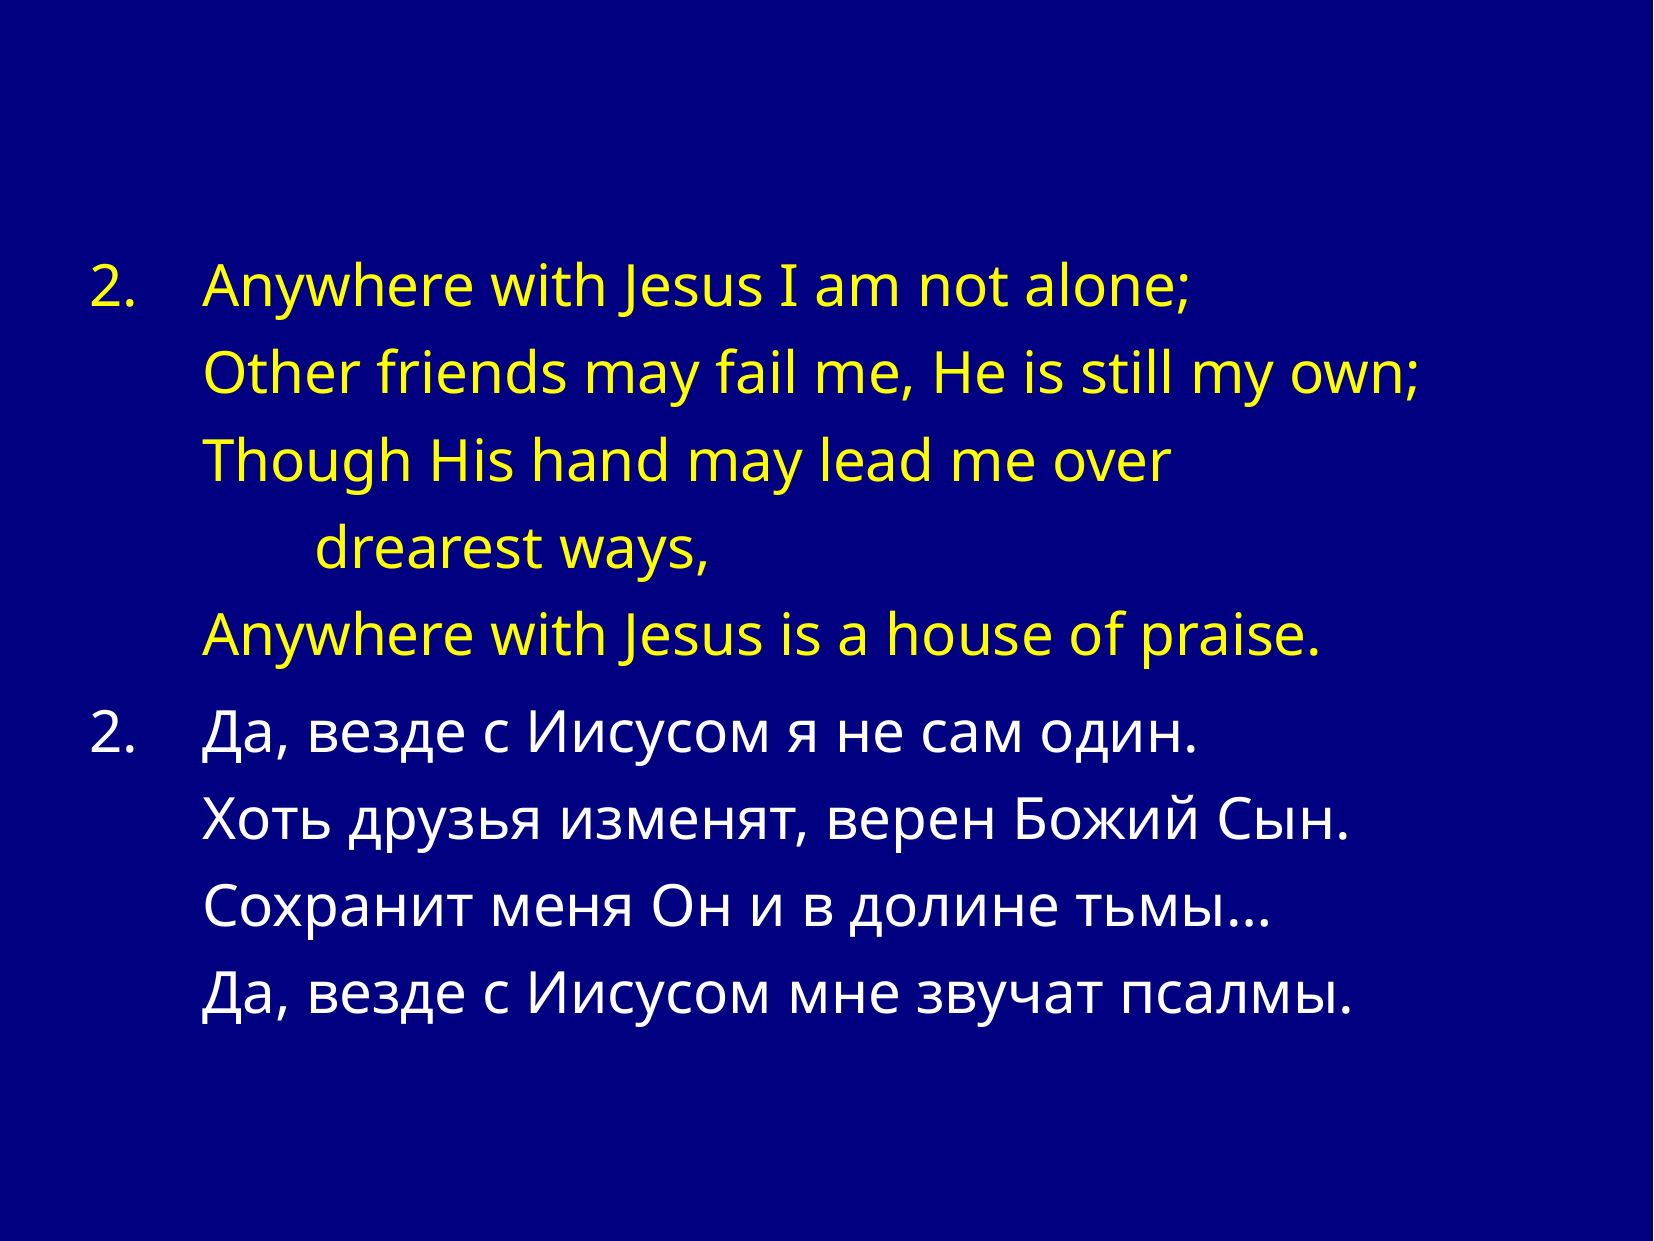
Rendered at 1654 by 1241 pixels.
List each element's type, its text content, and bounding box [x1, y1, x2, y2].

text_box 2. Да, везде с Иисусом я не сам один. Хоть друзья изменят, верен Божий Сын. Сохранит меня Он и в долине тьмы… Да, везде с Иисусом мне звучат псалмы. [75, 675, 1576, 1163]
text_box 2. Anywhere with Jesus I am not alone; Other friends may fail me, He is still my own; Though His hand may lead me over drearest ways, Anywhere with Jesus is a house of praise. [75, 150, 1653, 638]
